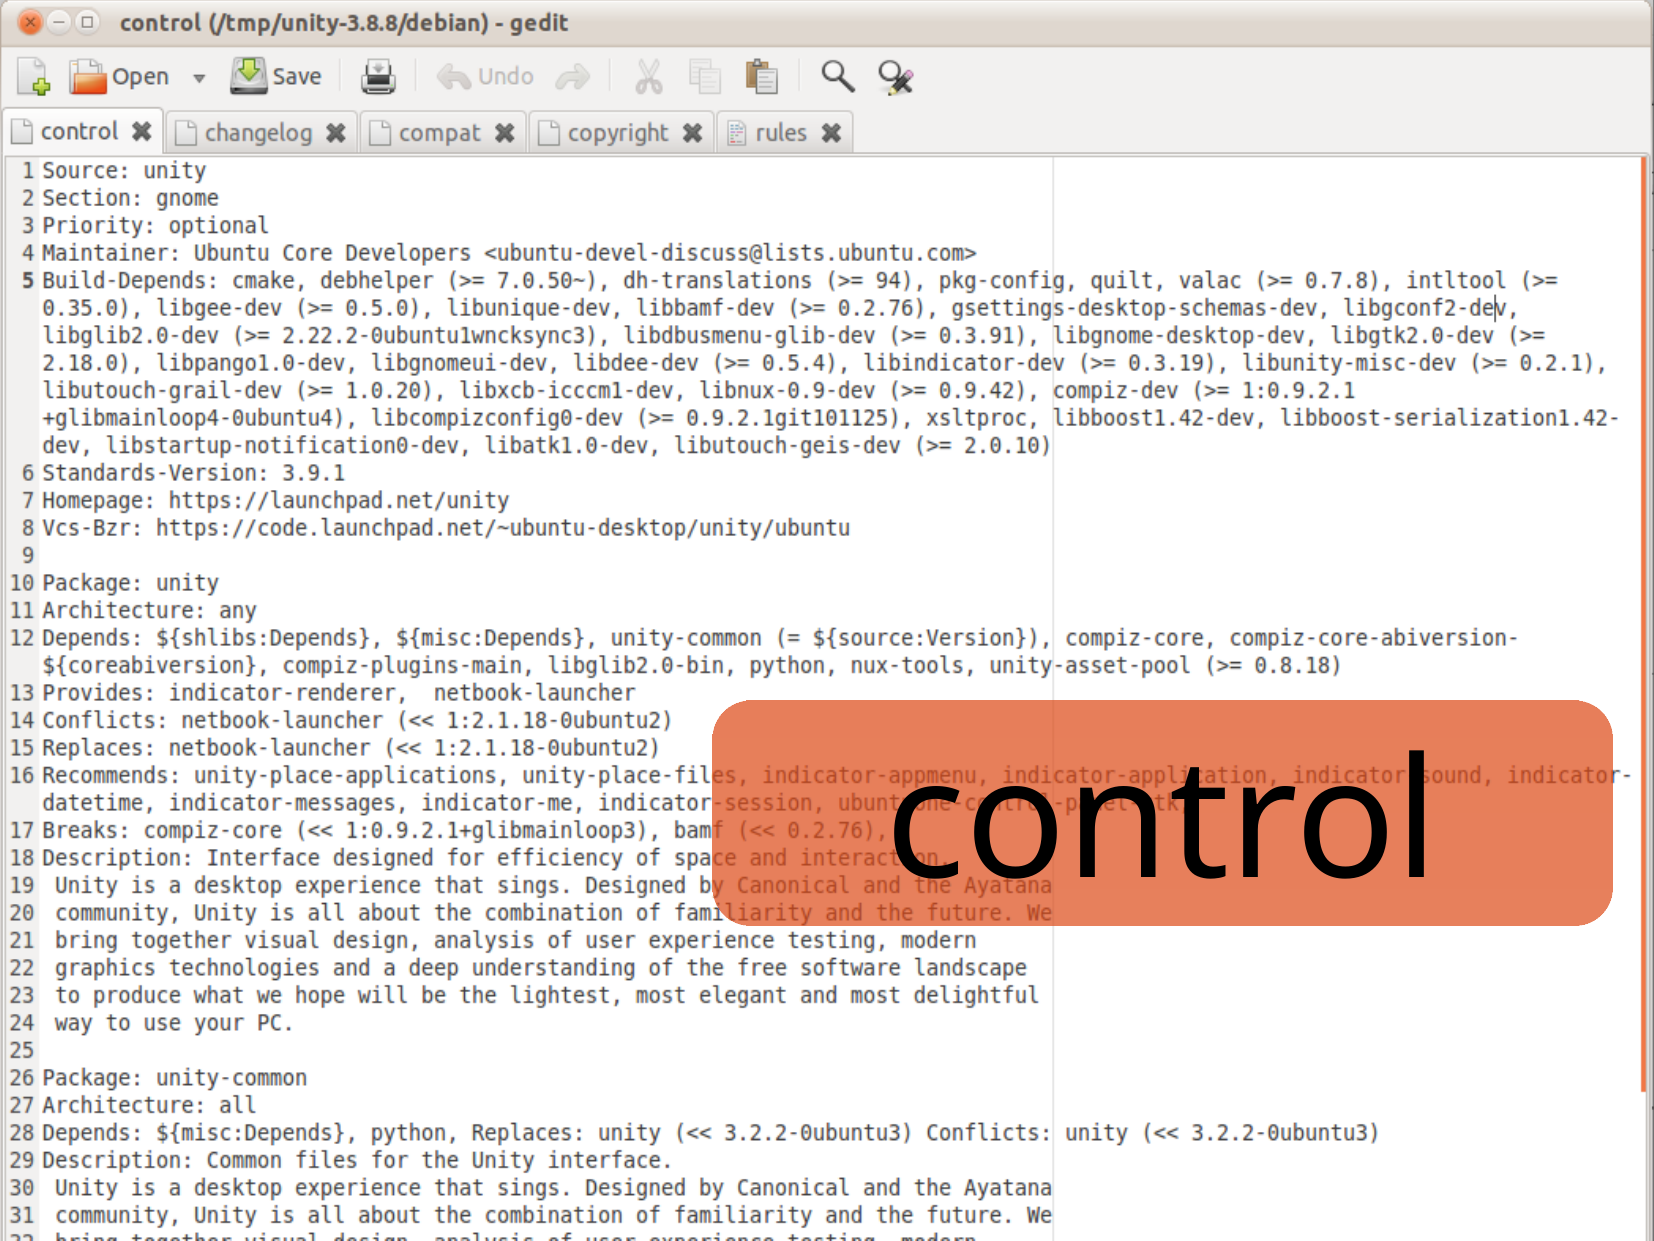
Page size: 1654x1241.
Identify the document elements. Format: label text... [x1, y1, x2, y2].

picture [0, 0, 1654, 1241]
text_box control [712, 700, 1613, 926]
